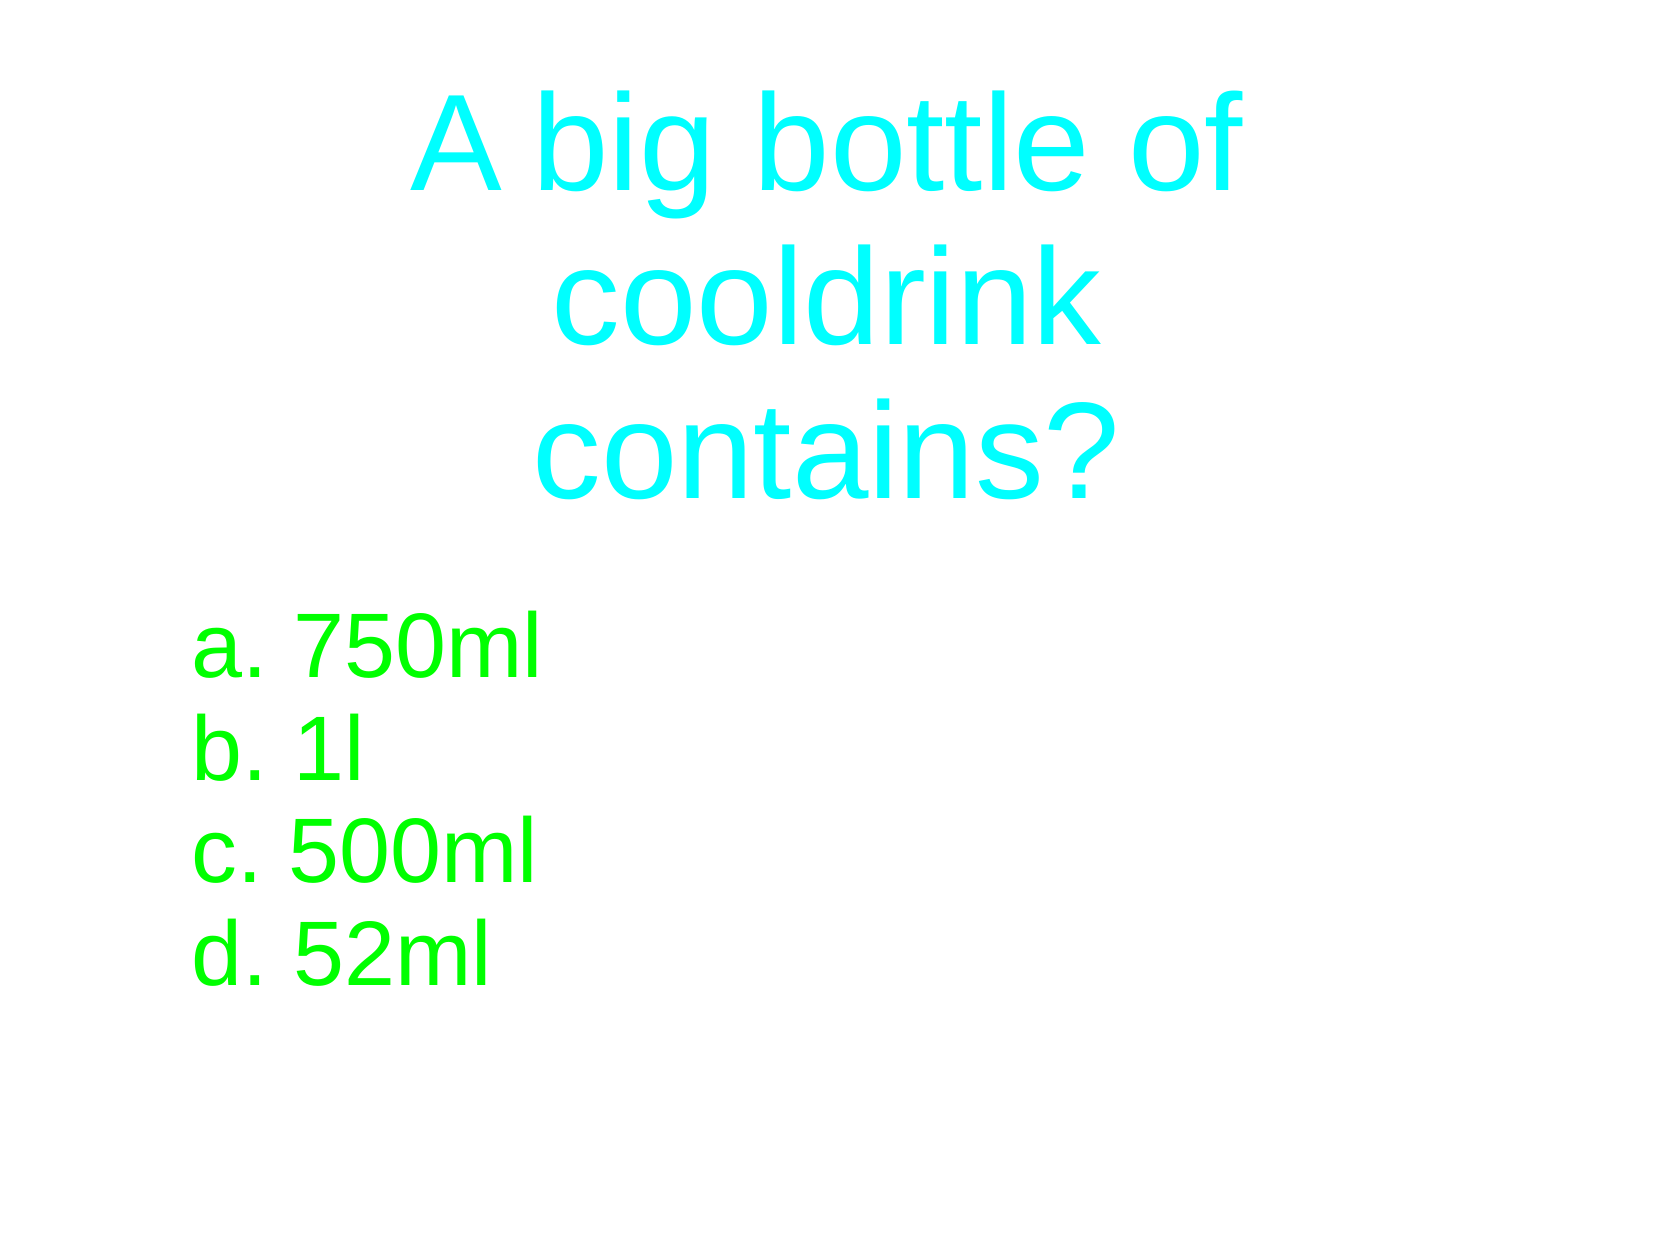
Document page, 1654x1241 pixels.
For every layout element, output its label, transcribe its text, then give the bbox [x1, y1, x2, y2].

text_box A big bottle of cooldrink contains? [295, 59, 1359, 536]
text_box a. 750ml b. 1l c. 500ml d. 52ml [177, 587, 559, 1013]
